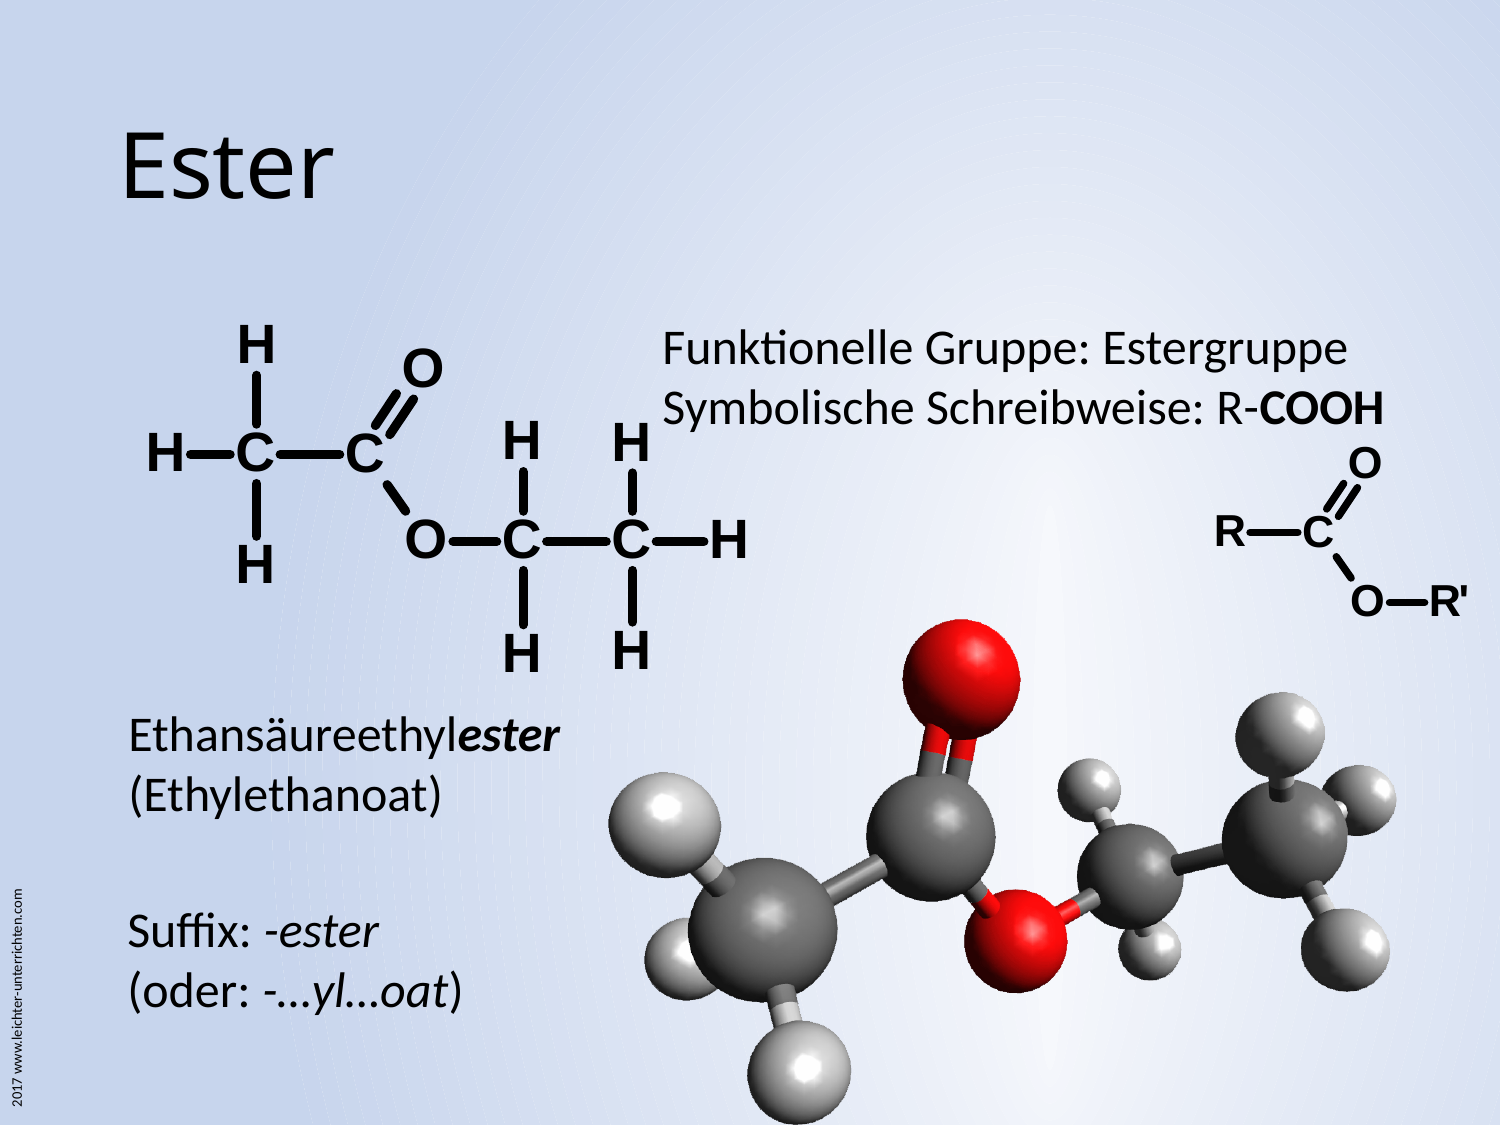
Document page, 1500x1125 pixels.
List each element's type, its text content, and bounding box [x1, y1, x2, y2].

picture [145, 313, 1473, 1125]
text_box Funktionelle Gruppe: Estergruppe Symbolische Schreibweise: R-COOH [647, 307, 1486, 443]
title Ester [103, 59, 1397, 278]
text_box Suffix: -ester (oder: -…yl…oat) [112, 890, 660, 1026]
text_box Ethansäureethylester (Ethylethanoat) [113, 694, 952, 829]
